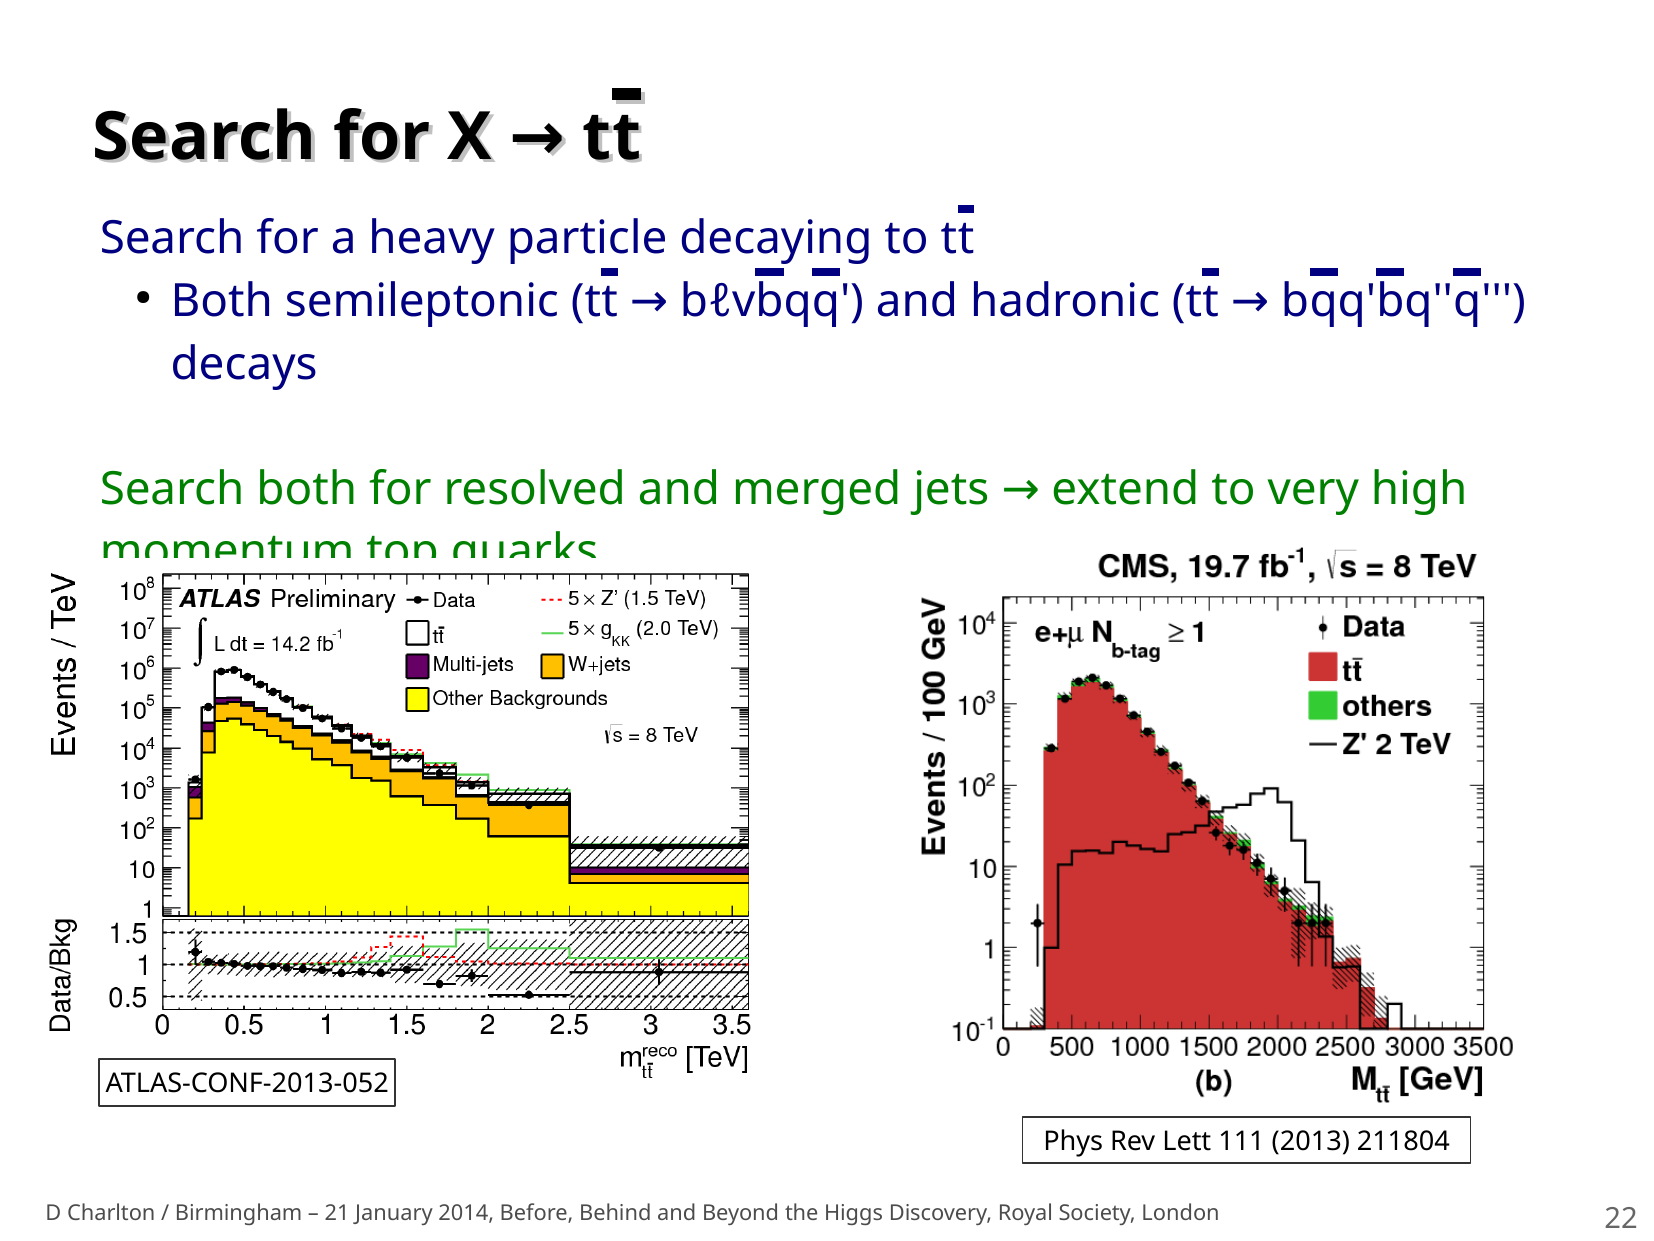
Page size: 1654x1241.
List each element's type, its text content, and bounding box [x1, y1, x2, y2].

text_box Search for X → tt [78, 80, 1424, 174]
picture [39, 558, 759, 1084]
text_box Phys Rev Lett 111 (2013) 211804 [1022, 1116, 1471, 1164]
picture [909, 538, 1515, 1120]
text_box ATLAS-CONF-2013-052 [99, 1059, 396, 1106]
text_box Search for a heavy particle decaying to tt Both semileptonic (tt → bℓvbqq') and hadronic (tt → bqq'bq''q''') decays Search both for resolved and merged jets → extend to very high momentum top quarks [85, 197, 1561, 639]
